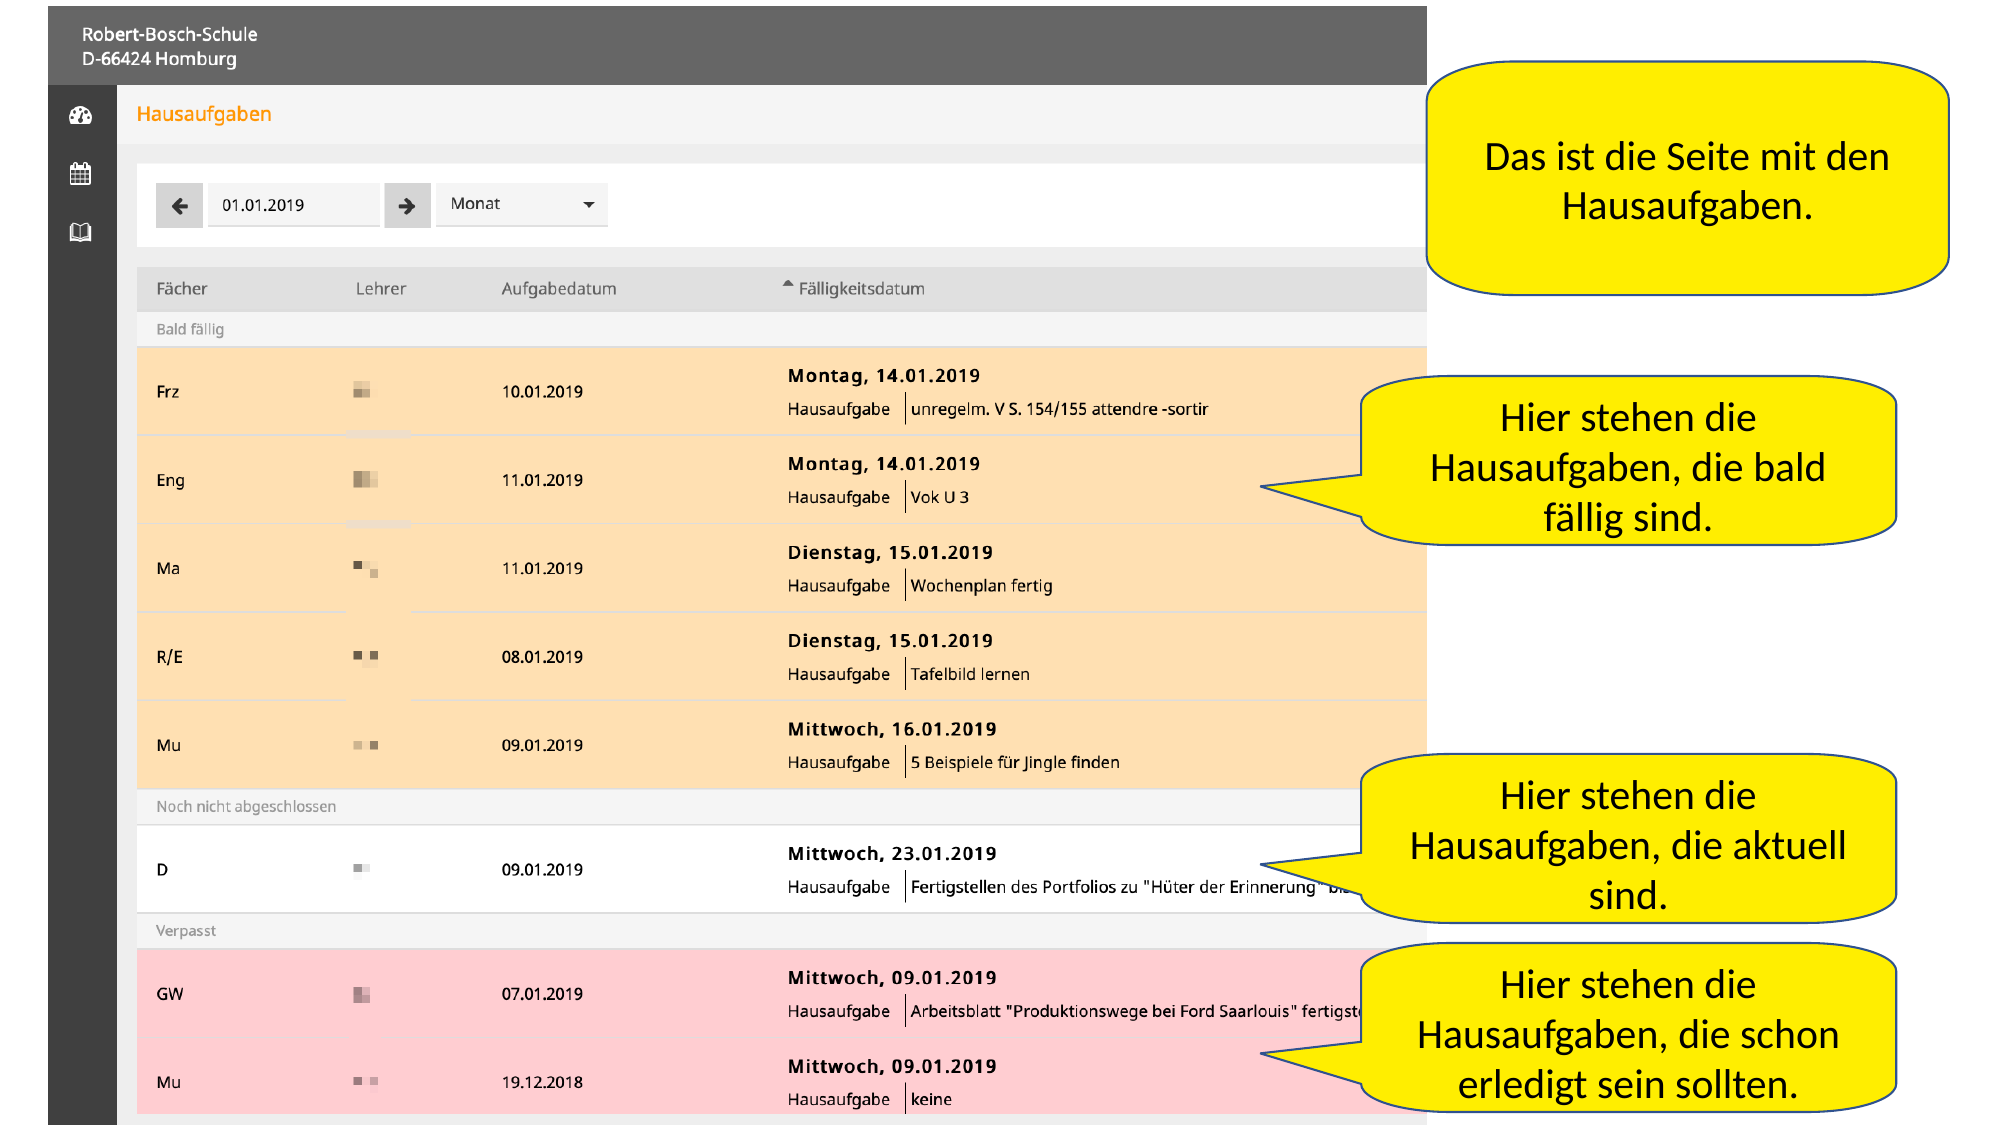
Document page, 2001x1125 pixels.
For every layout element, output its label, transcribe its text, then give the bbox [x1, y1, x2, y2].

text_box Hier stehen die Hausaufgaben, die schon erledigt sein sollten. [1260, 942, 1897, 1113]
text_box Hier stehen die Hausaufgaben, die aktuell sind. [1260, 753, 1897, 923]
text_box Das ist die Seite mit den Hausaufgaben. [1426, 61, 1949, 296]
text_box Hier stehen die Hausaufgaben, die bald fällig sind. [1260, 376, 1897, 546]
picture [48, 7, 1427, 1125]
